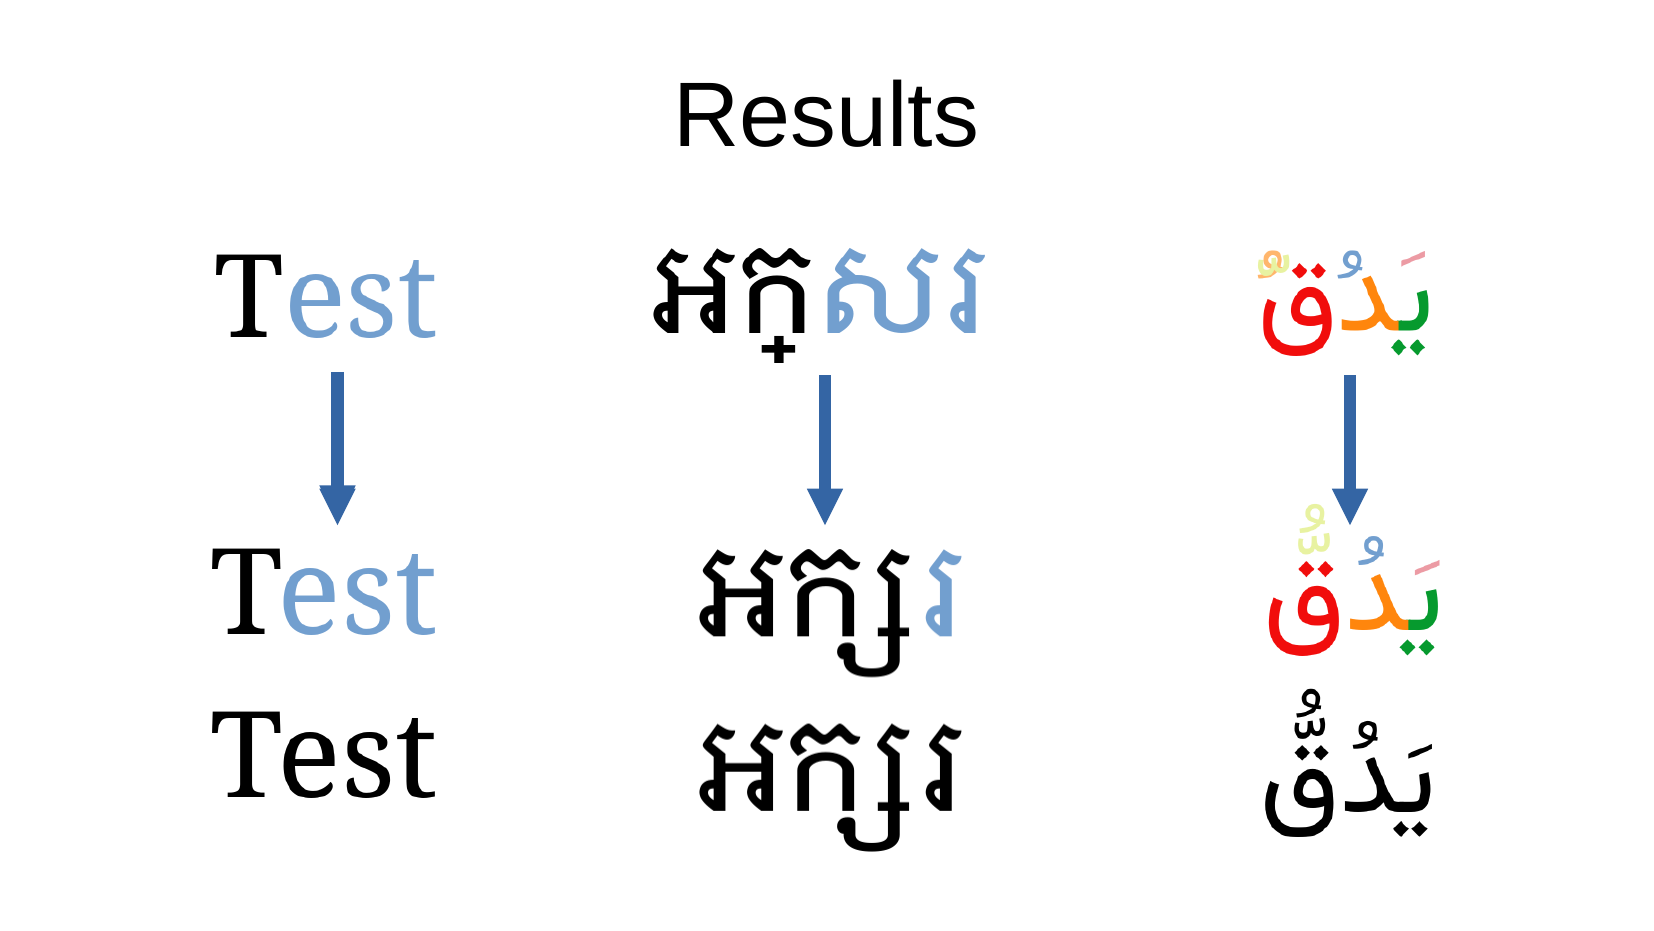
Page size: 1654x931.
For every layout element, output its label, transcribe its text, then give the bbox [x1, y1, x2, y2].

picture [637, 217, 1013, 381]
picture [195, 224, 470, 376]
picture [1237, 487, 1467, 863]
list [82, 217, 1571, 901]
picture [1237, 224, 1463, 376]
picture [187, 524, 465, 826]
title Results [82, 37, 1571, 193]
picture [675, 524, 986, 863]
